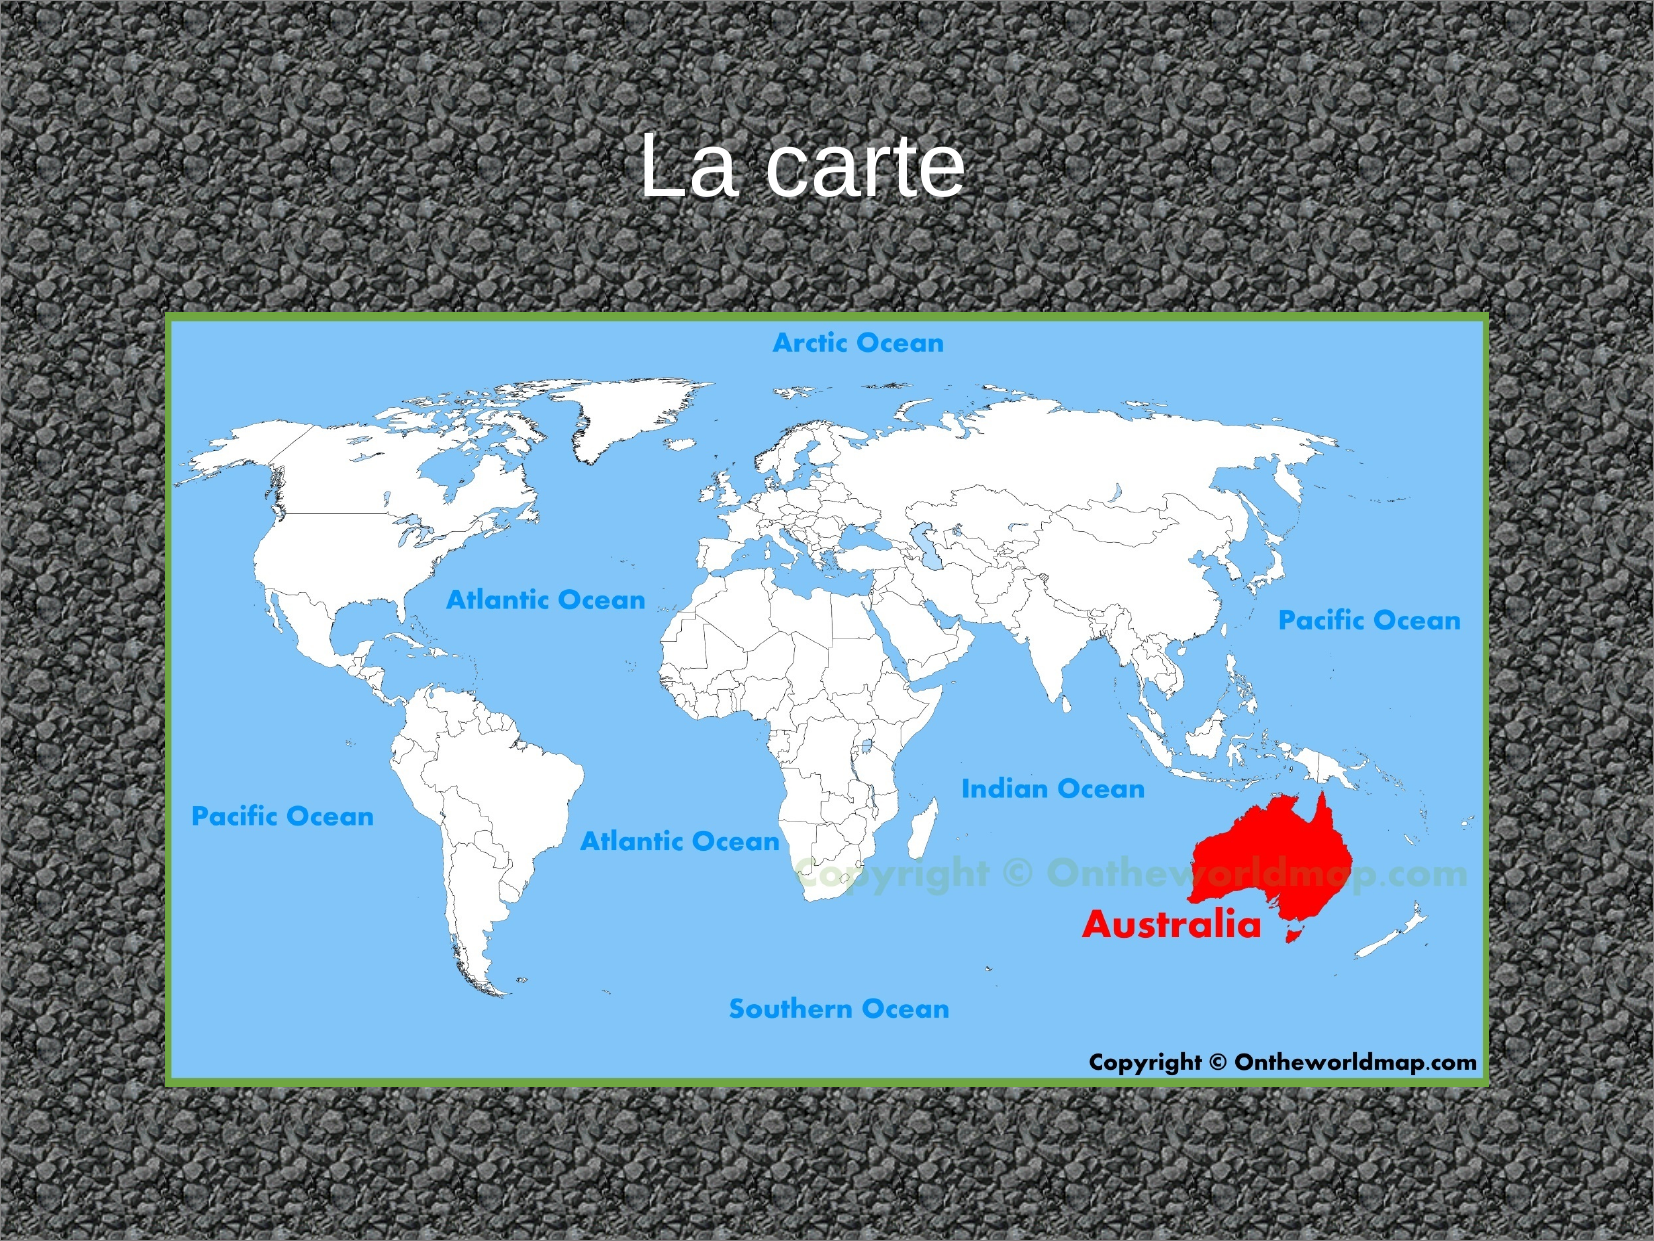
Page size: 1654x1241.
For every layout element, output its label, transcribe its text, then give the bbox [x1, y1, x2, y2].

text_box [0, 0, 1654, 1241]
text_box La carte [59, 61, 1548, 269]
picture [165, 312, 1489, 1087]
